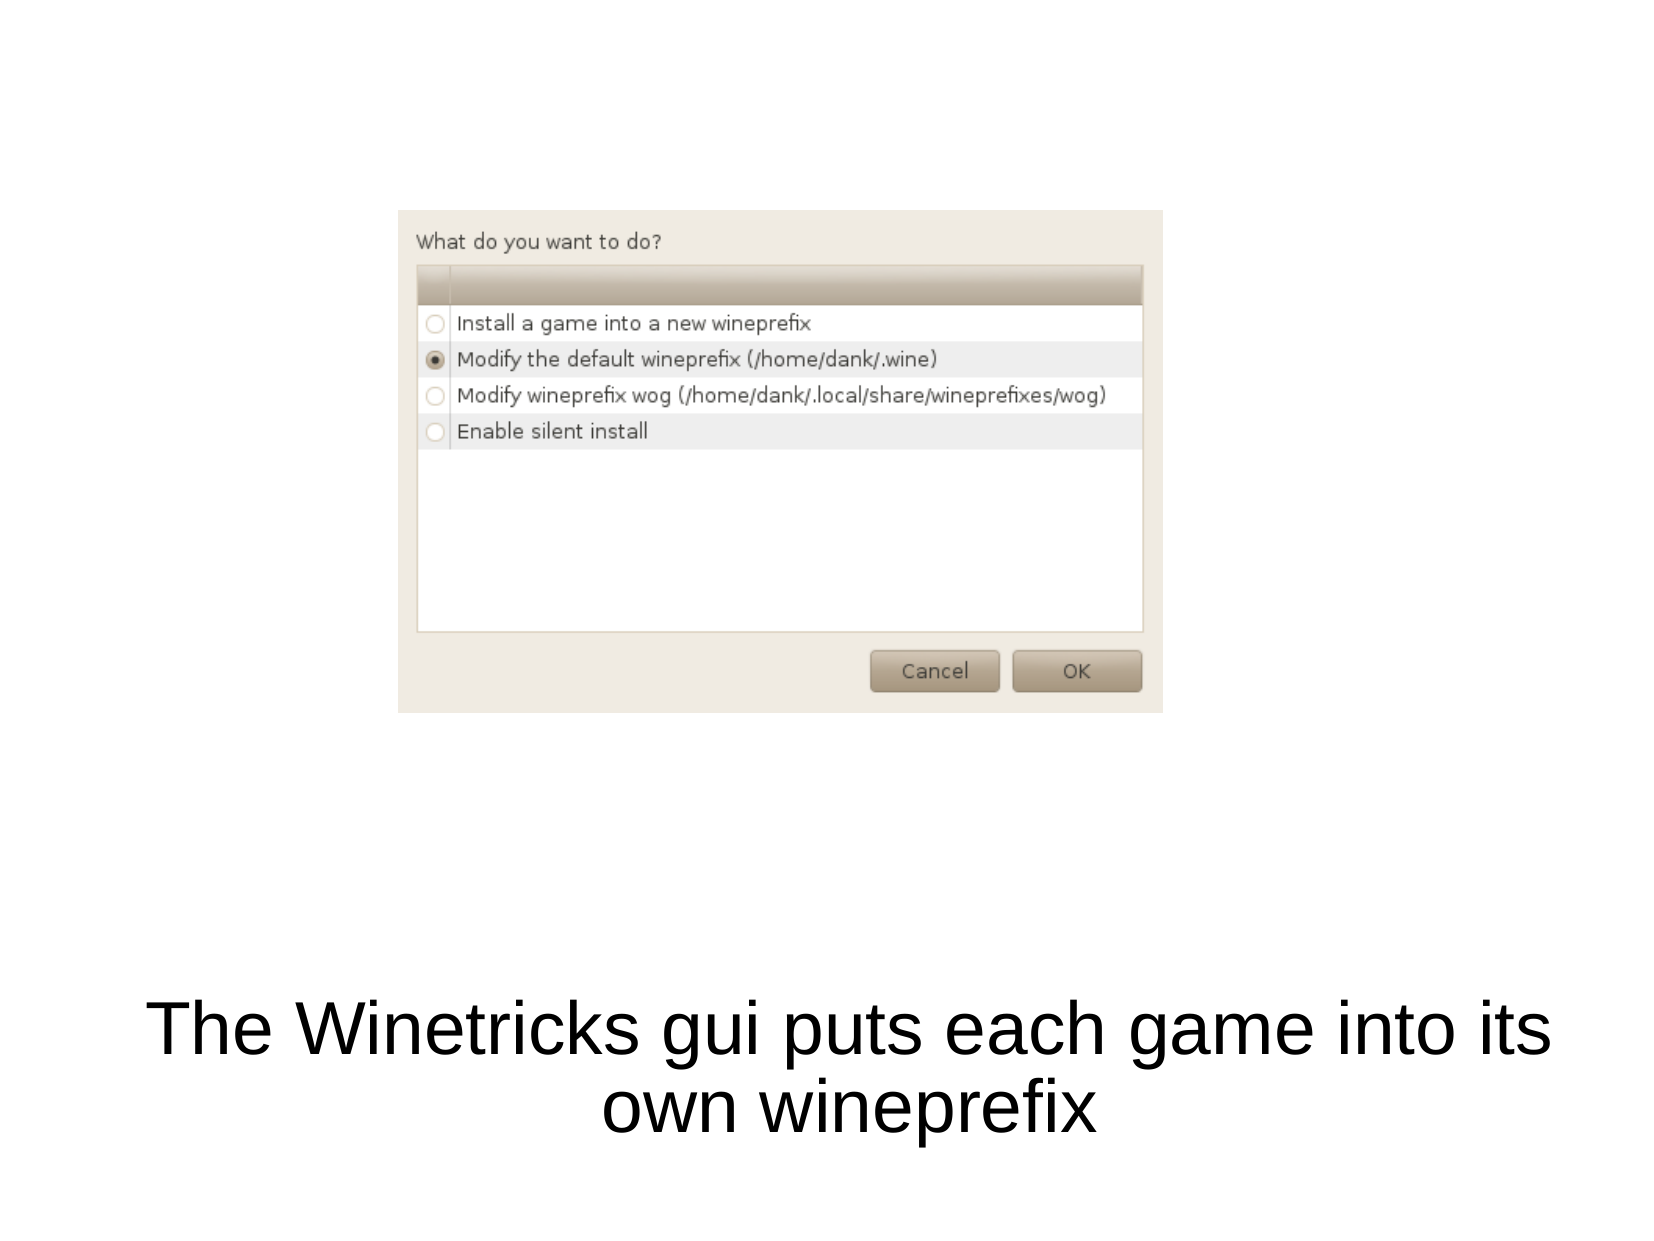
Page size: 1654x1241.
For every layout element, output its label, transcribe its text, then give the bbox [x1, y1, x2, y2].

picture [398, 210, 1163, 713]
title The Winetricks gui puts each game into its own wineprefix [86, 937, 1613, 1203]
